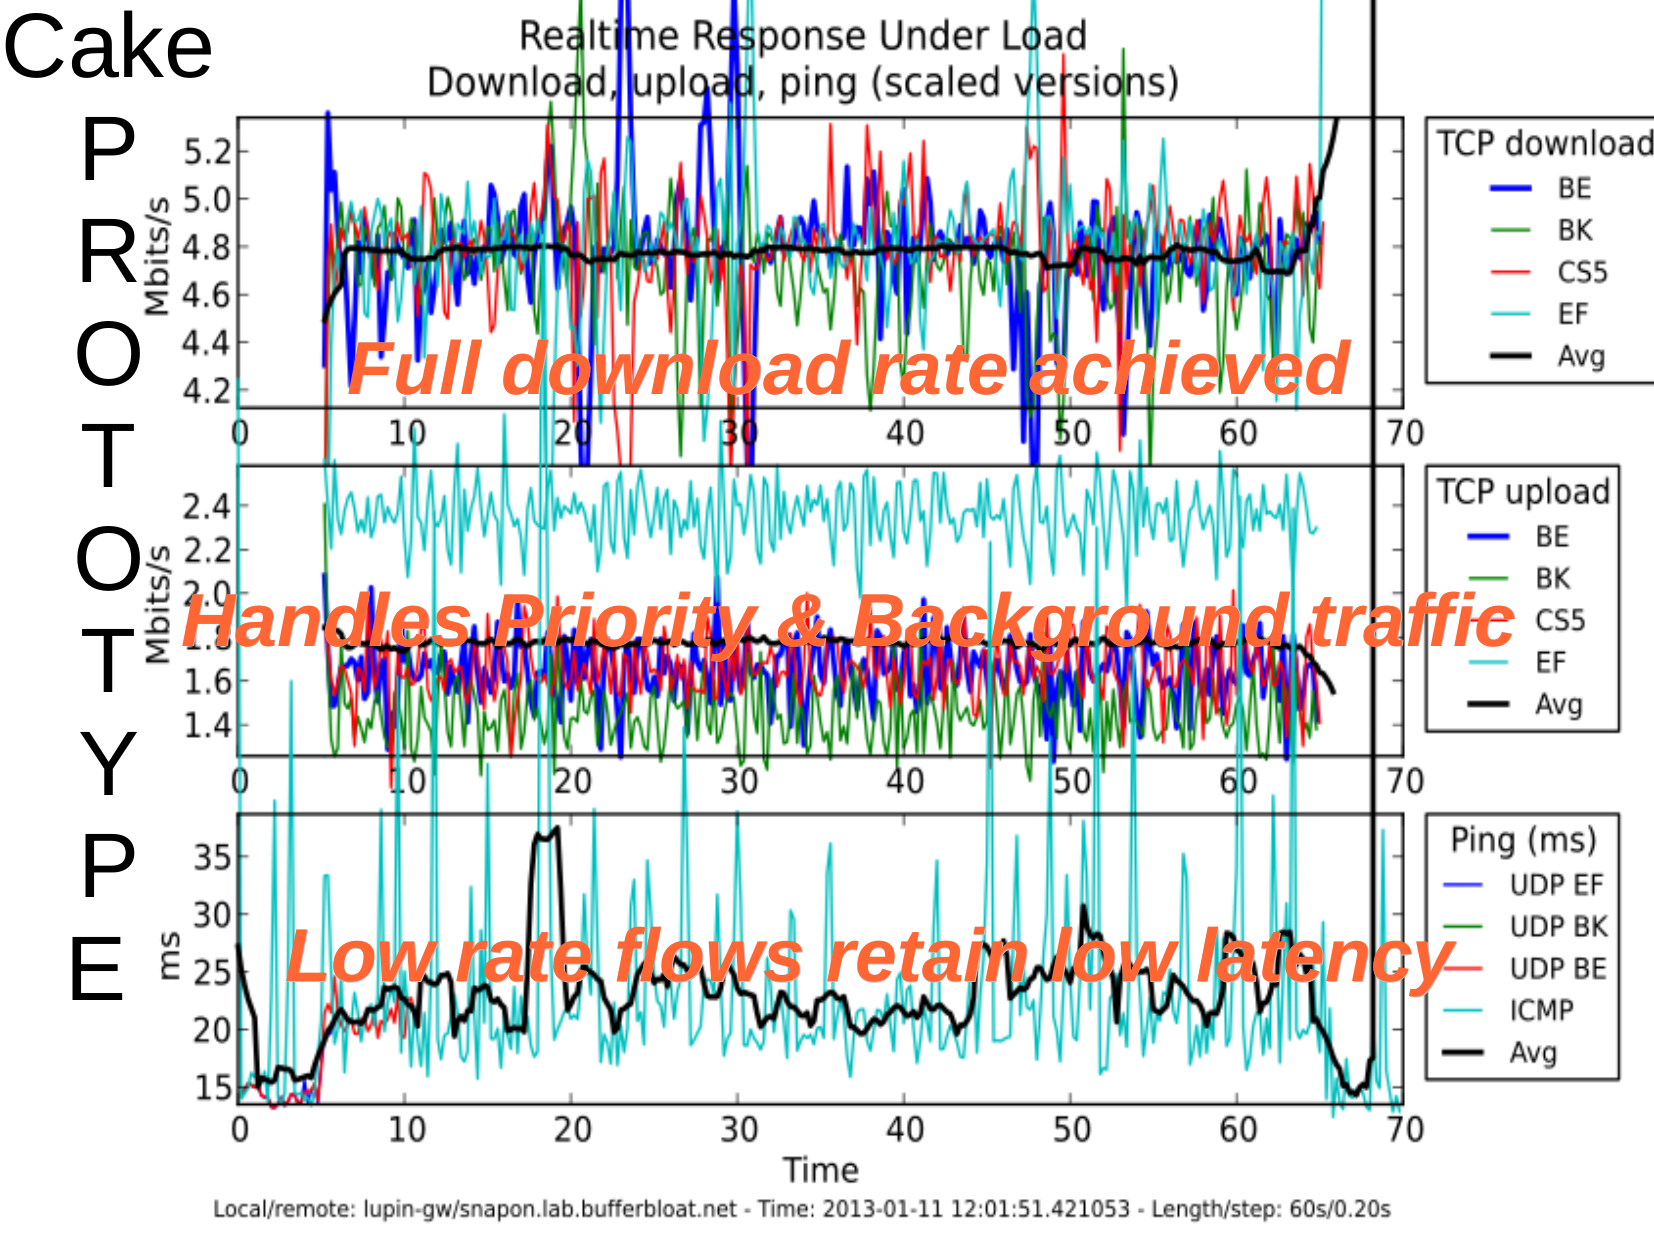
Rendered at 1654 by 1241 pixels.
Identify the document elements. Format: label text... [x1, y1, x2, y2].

picture [123, 0, 1654, 1241]
title Cake P R O T O T Y P E [0, 0, 226, 1021]
